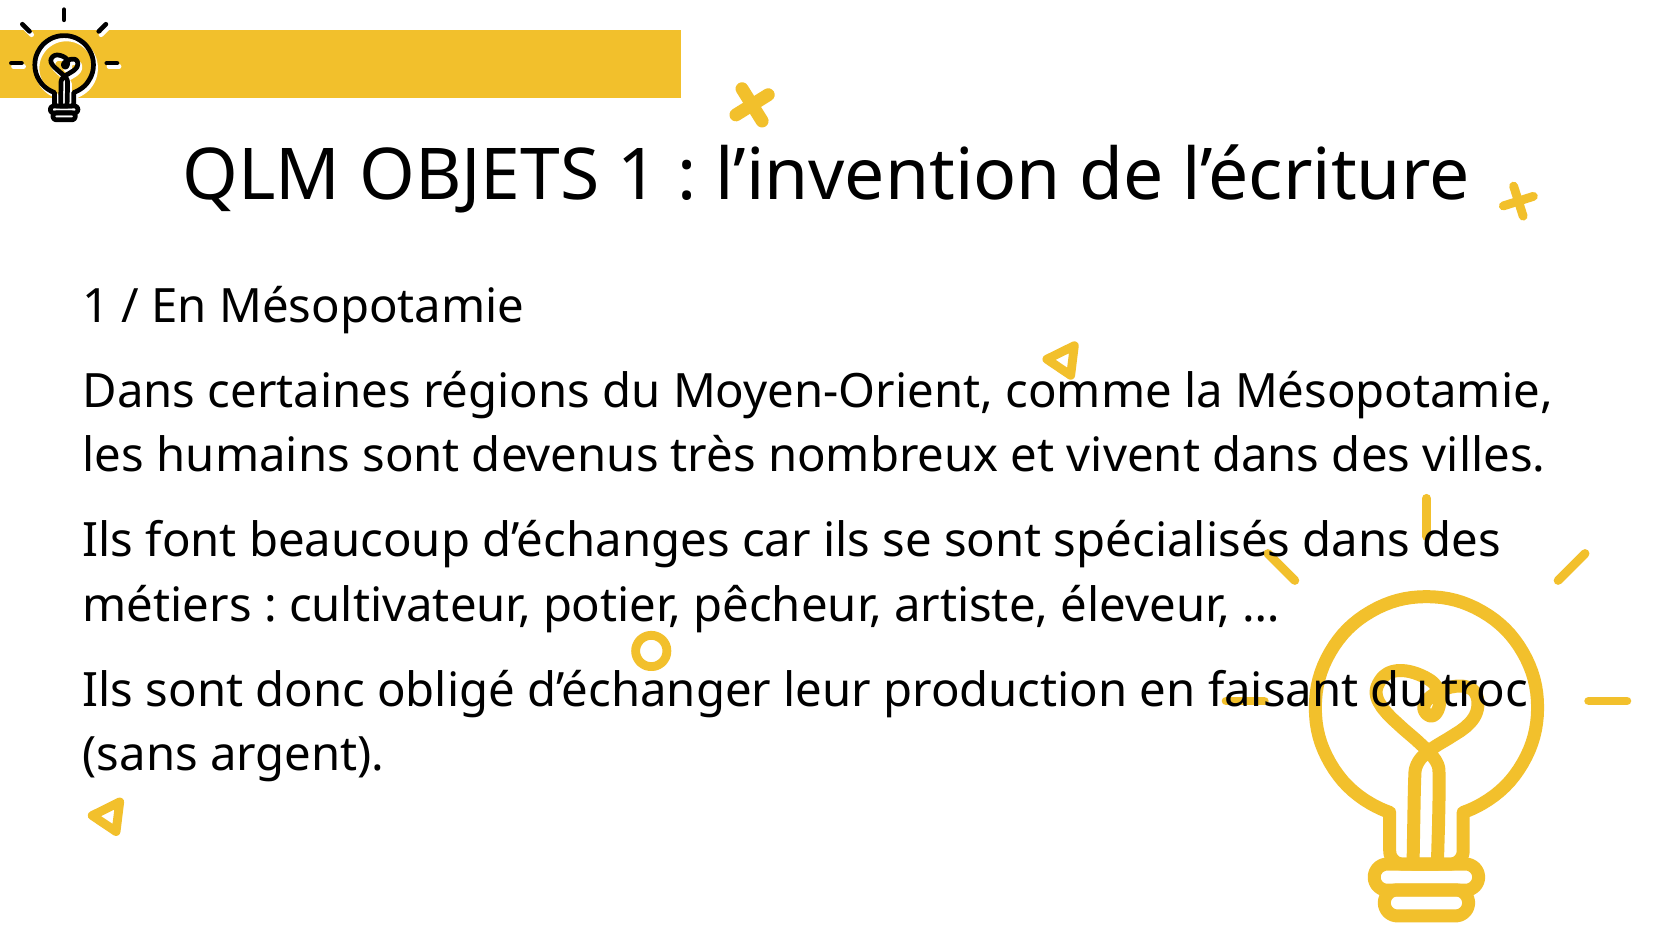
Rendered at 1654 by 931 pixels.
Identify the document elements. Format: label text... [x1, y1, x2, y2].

title QLM OBJETS 1 : l’invention de l’écriture [82, 94, 1571, 250]
list 1 / En Mésopotamie Dans certaines régions du Moyen-Orient, comme la Mésopotamie, les humains sont devenus très nombreux et vivent dans des villes. Ils font beaucoup d’échanges car ils se sont spécialisés dans des métiers : cultivateur, potier, pêcheur, artiste, éleveur, … Ils sont donc obligé d’échanger leur production en faisant du troc (sans argent). [82, 271, 1571, 857]
